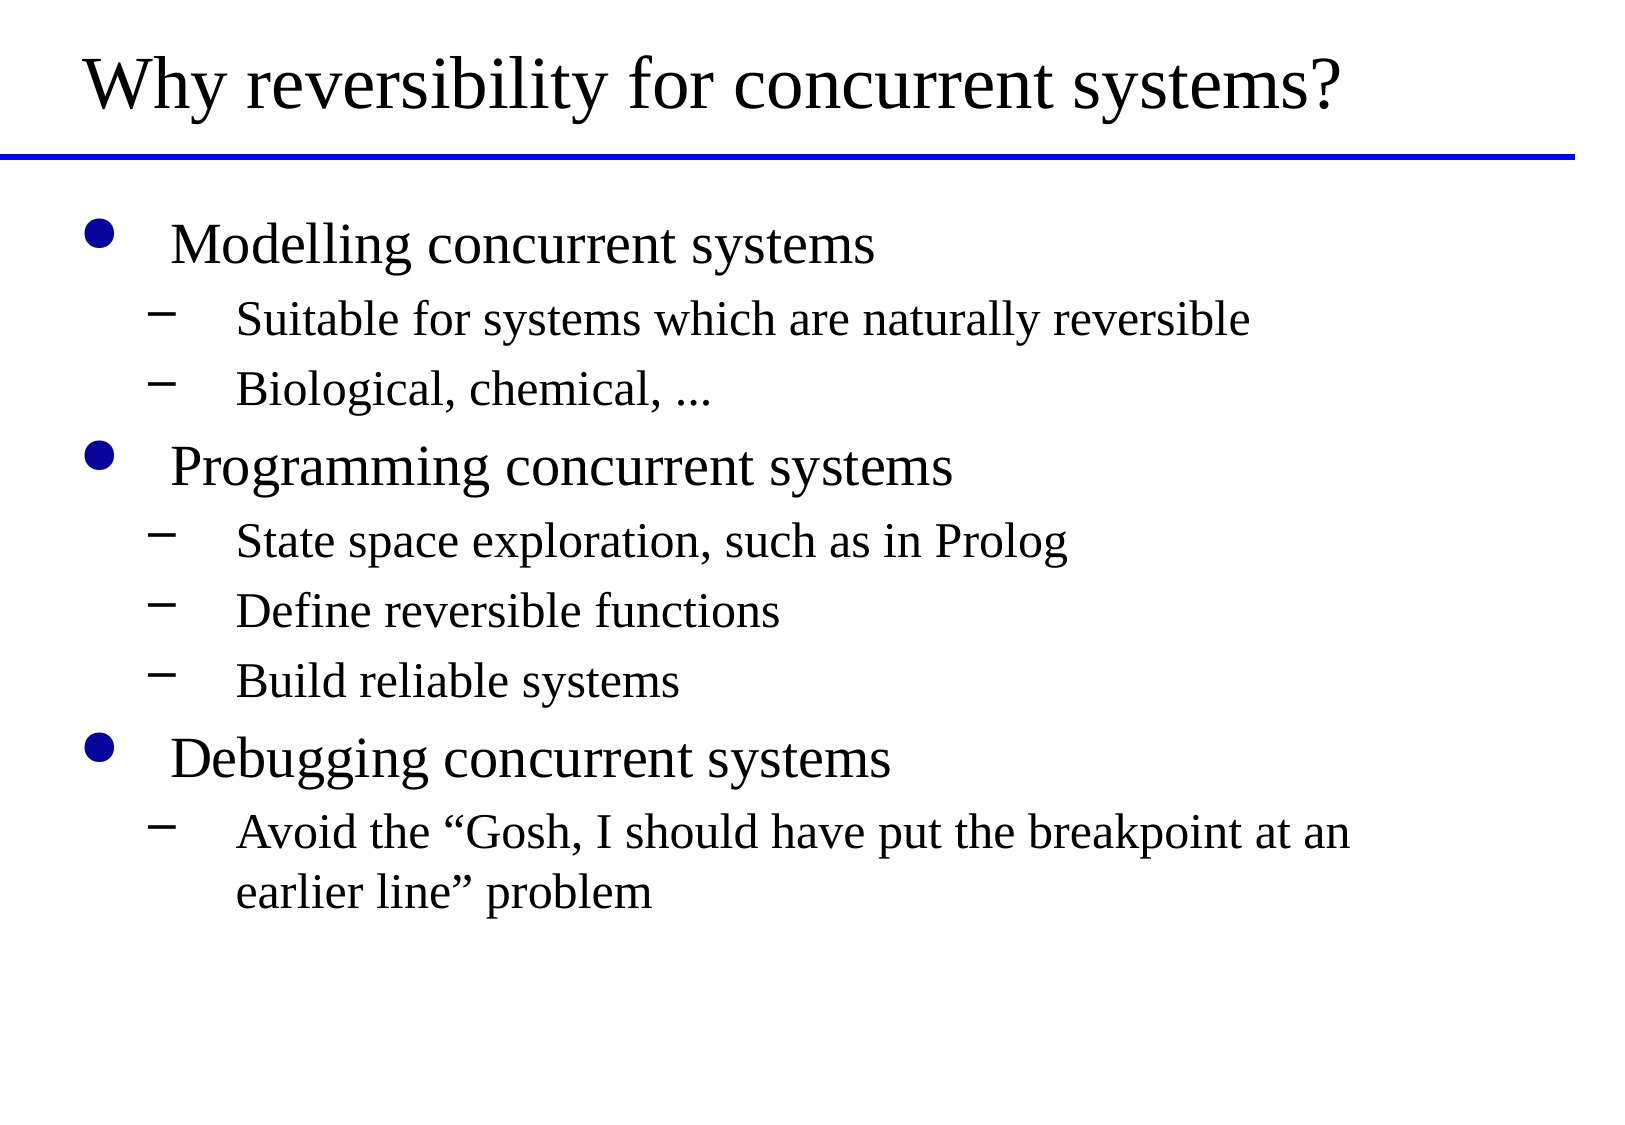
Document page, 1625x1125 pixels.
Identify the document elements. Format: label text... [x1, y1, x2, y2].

title Why reversibility for concurrent systems? [67, 27, 1544, 131]
list Modelling concurrent systems Suitable for systems which are naturally reversible Biological, chemical, ... Programming concurrent systems State space exploration, such as in Prolog Define reversible functions Build reliable systems Debugging concurrent systems Avoid the “Gosh, I should have put the breakpoint at an earlier line” problem [67, 198, 1478, 1061]
